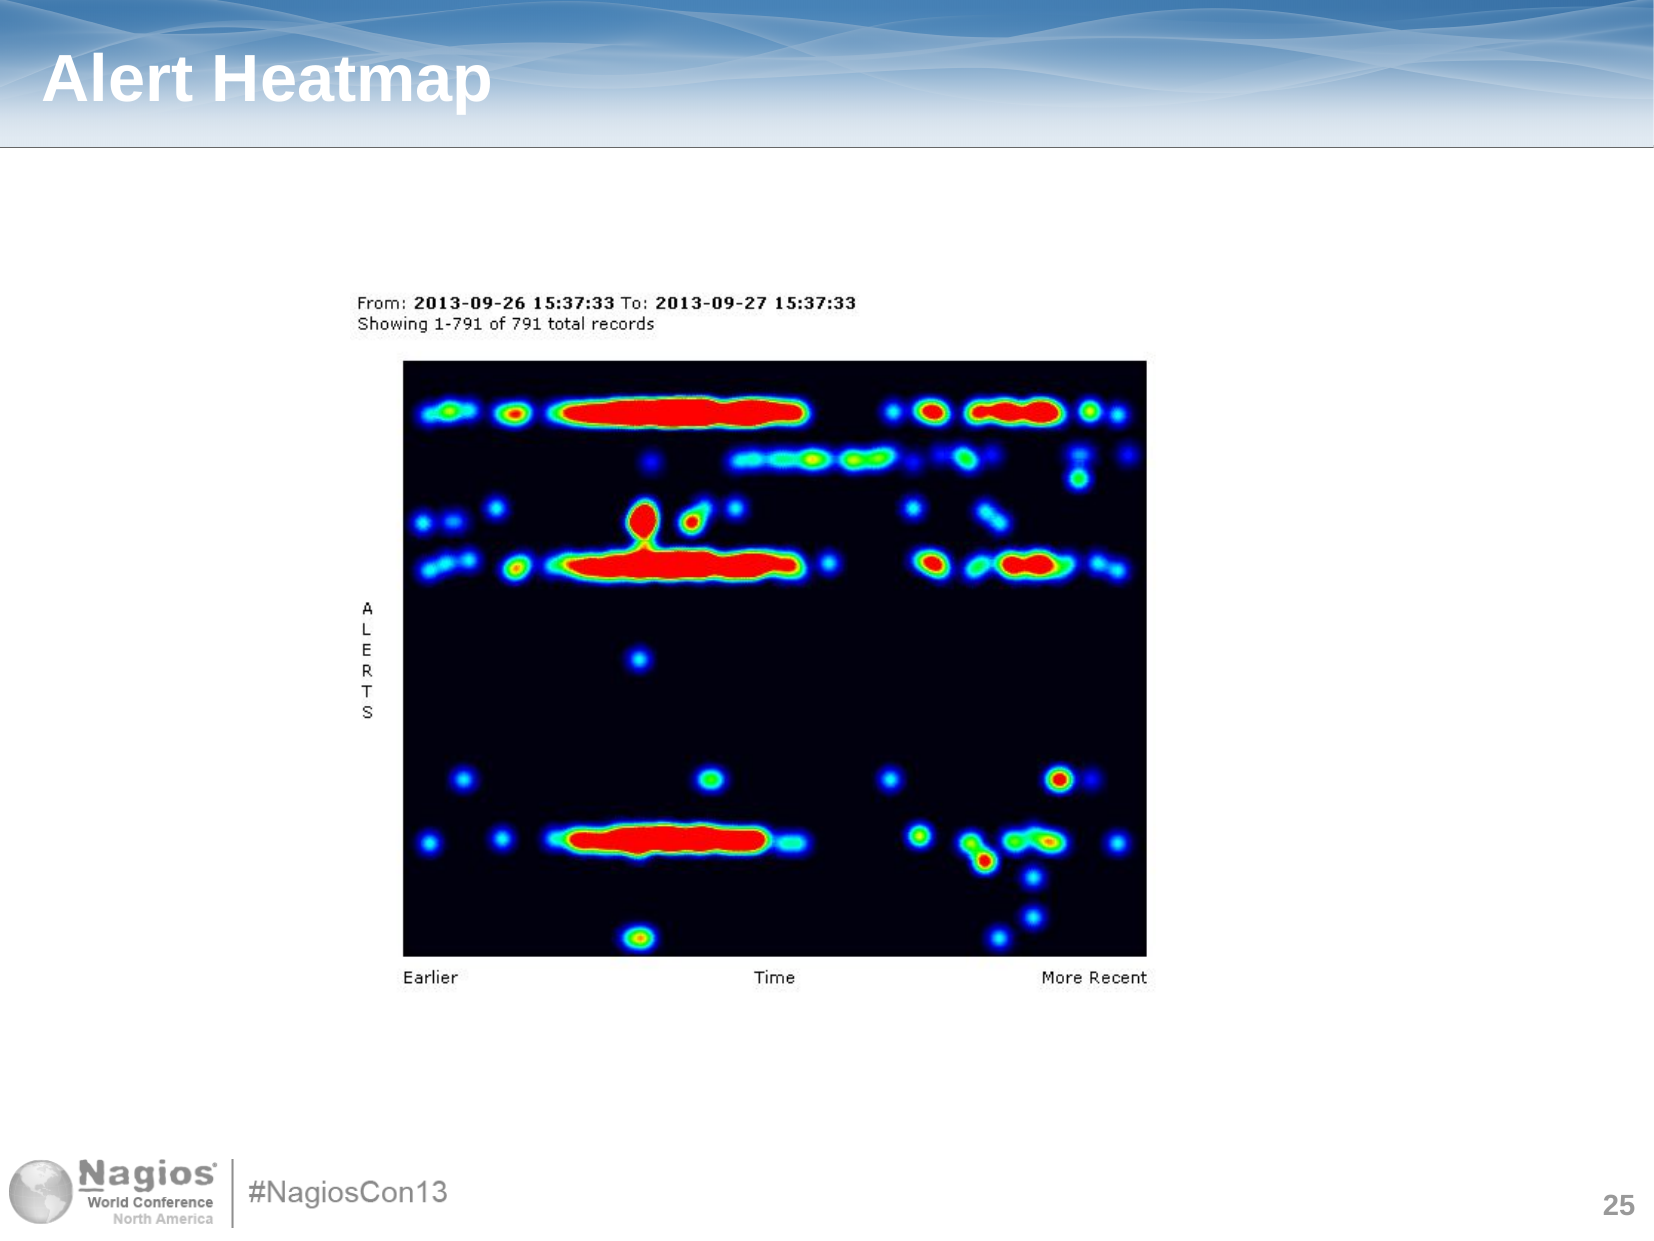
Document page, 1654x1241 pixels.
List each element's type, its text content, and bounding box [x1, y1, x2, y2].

title Alert Heatmap [41, 29, 1248, 127]
picture [0, 0, 1654, 147]
picture [350, 281, 1221, 994]
picture [9, 1159, 453, 1228]
